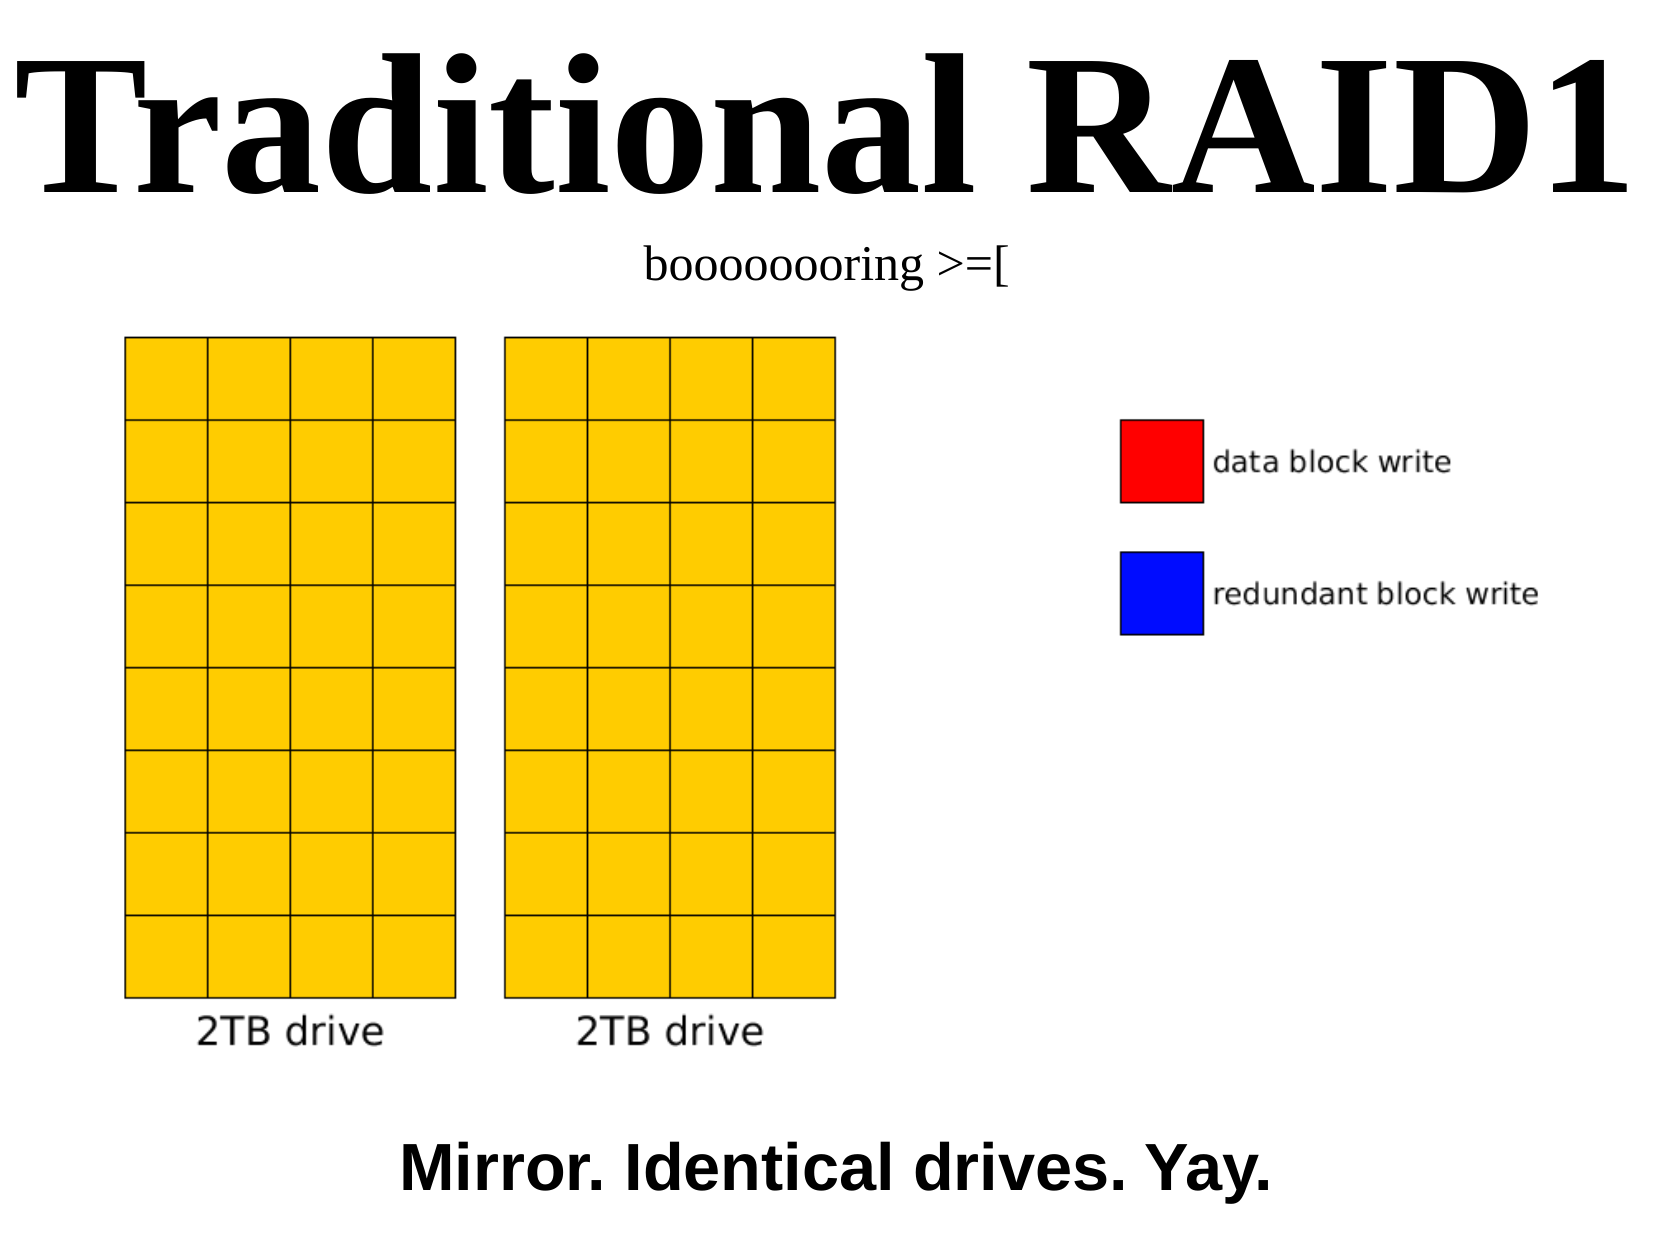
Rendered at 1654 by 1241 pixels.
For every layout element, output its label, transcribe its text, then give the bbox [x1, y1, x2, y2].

picture [90, 304, 1576, 1081]
title Traditional RAID1 boooooooring >=[ [0, 14, 1654, 292]
table_header Mirror. Identical drives. Yay. [15, 1080, 1635, 1230]
